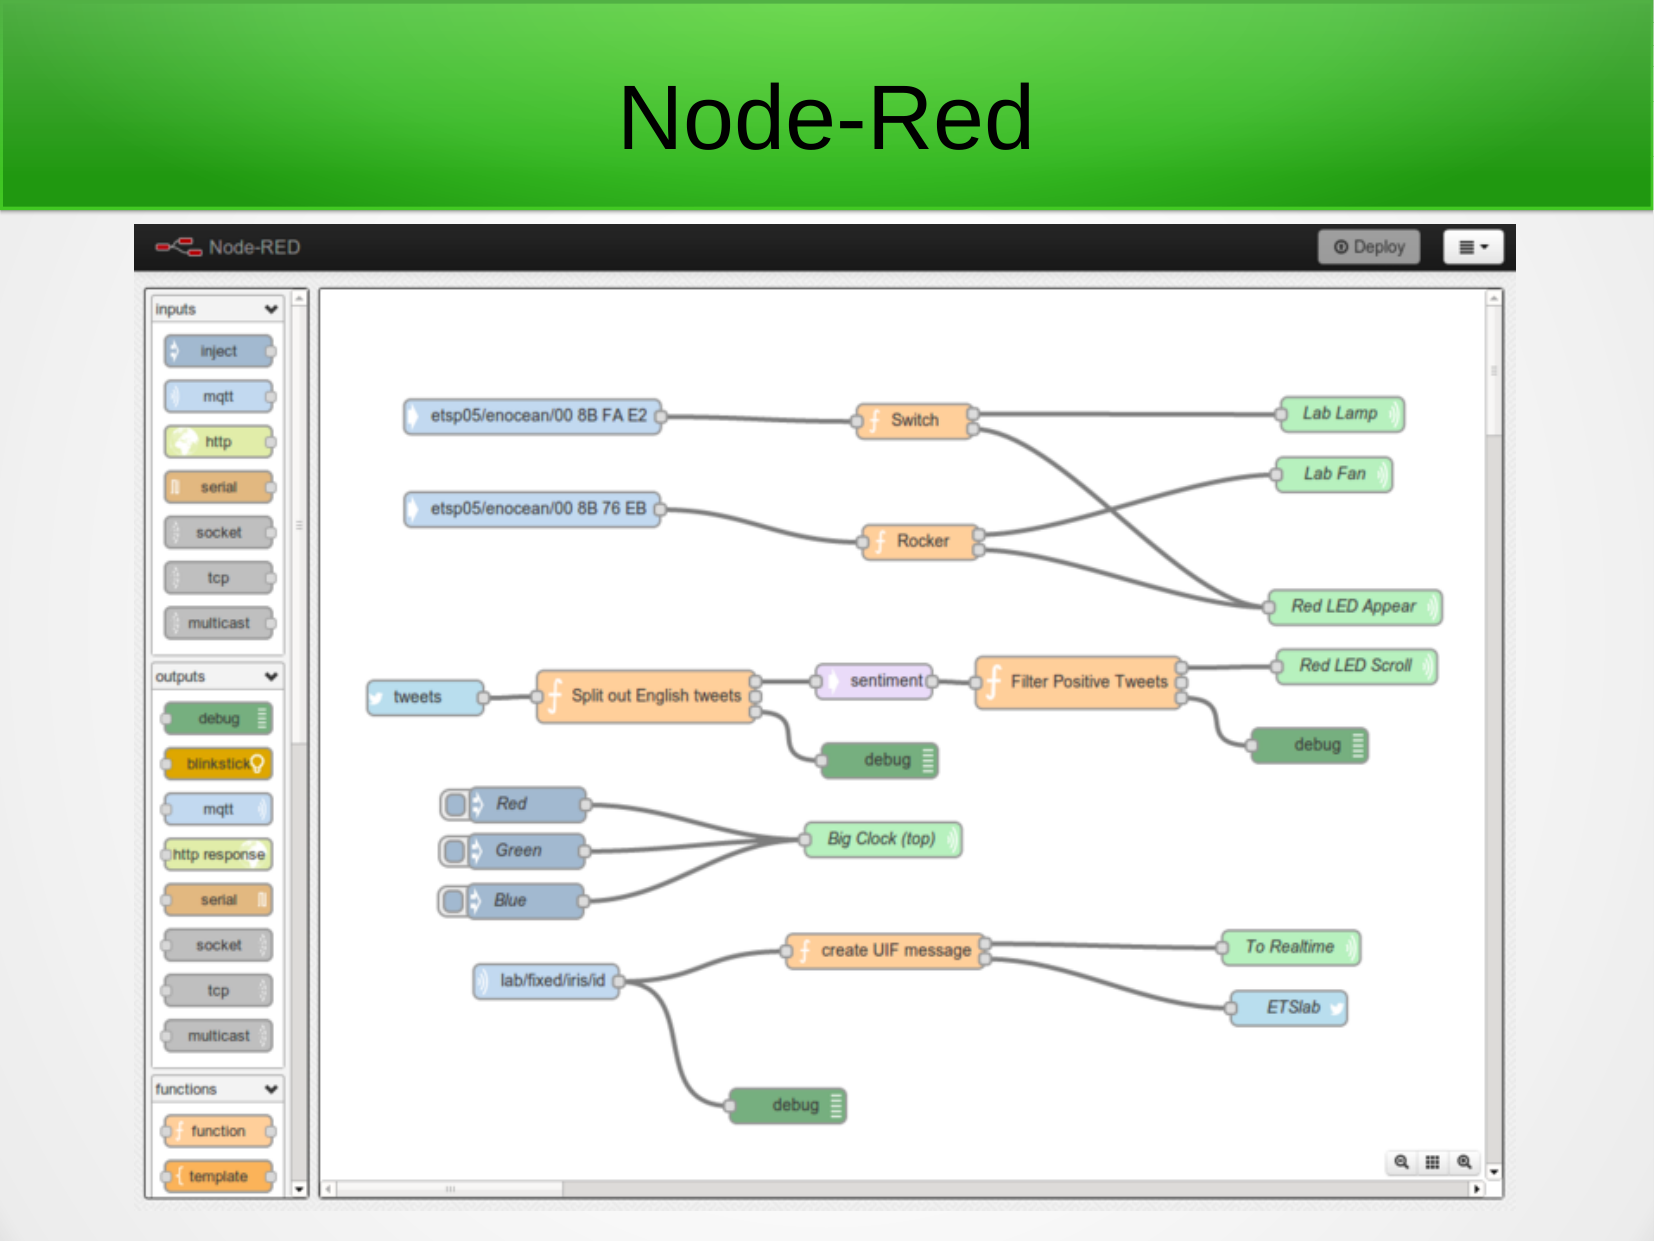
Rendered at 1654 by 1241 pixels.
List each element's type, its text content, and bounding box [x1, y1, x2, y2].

picture [134, 224, 1516, 1211]
title Node-Red [82, 47, 1571, 189]
